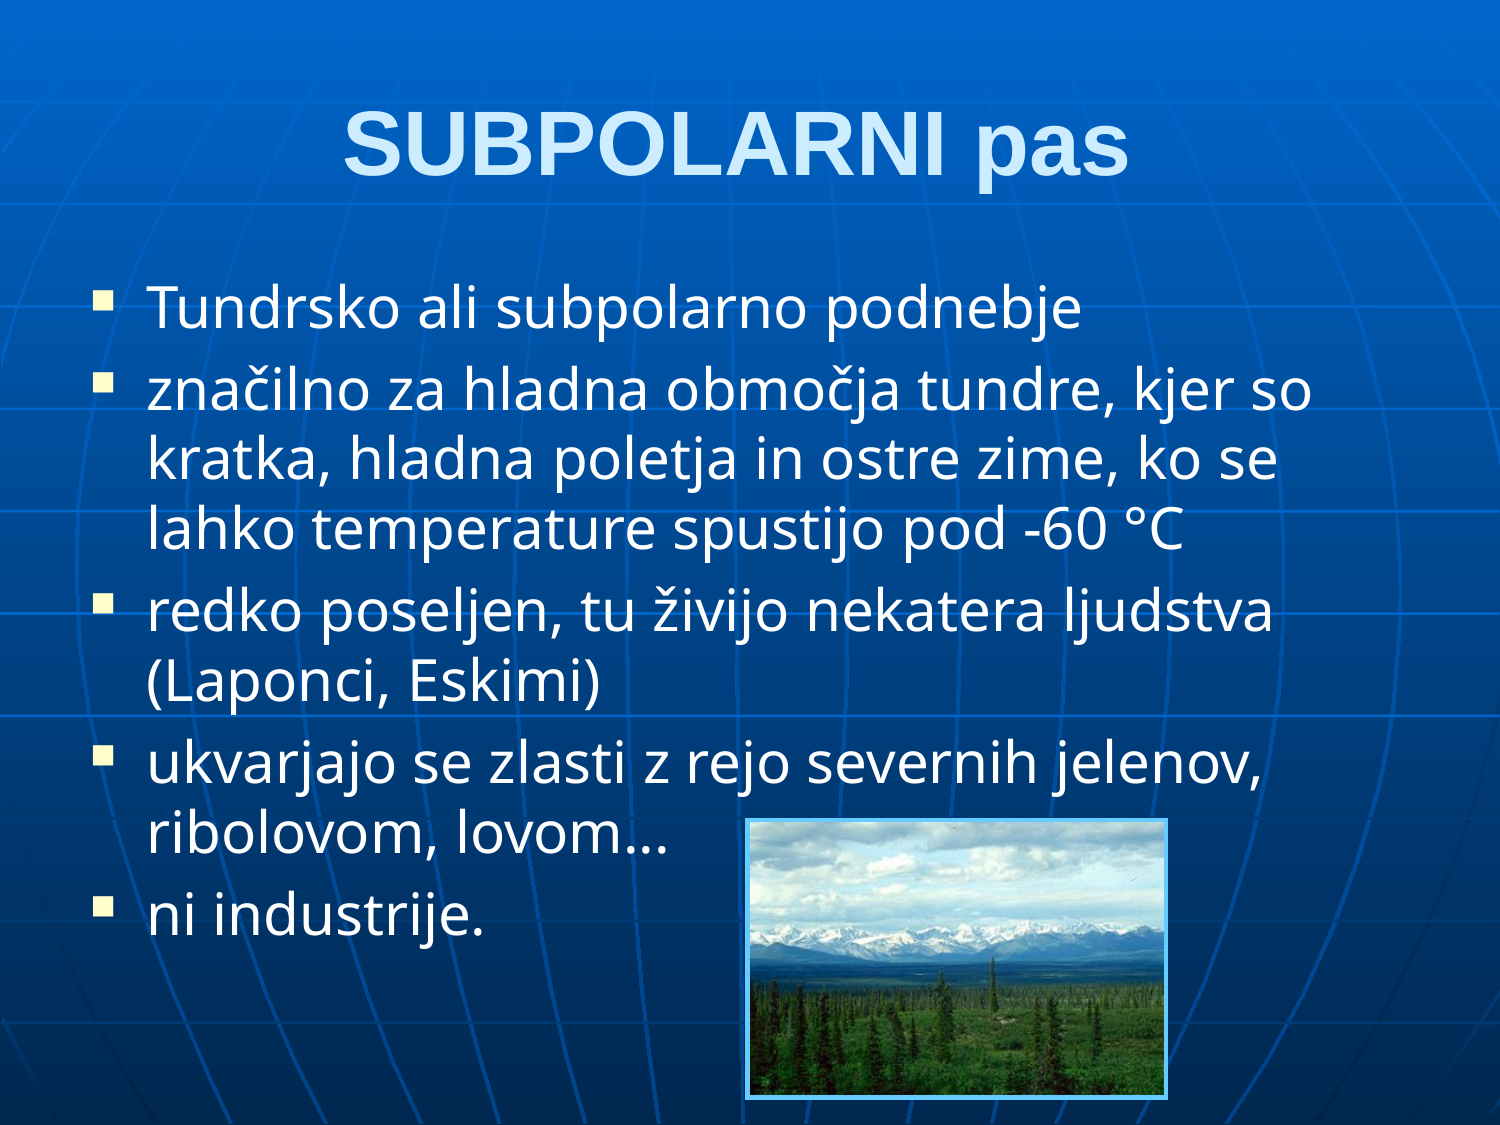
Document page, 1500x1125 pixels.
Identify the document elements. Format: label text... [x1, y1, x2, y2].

title SUBPOLARNI pas [75, 45, 1425, 233]
picture [750, 822, 1164, 1096]
list Tundrsko ali subpolarno podnebje značilno za hladna območja tundre, kjer so kratka, hladna poletja in ostre zime, ko se lahko temperature spustijo pod -60 °C redko poseljen, tu živijo nekatera ljudstva (Laponci, Eskimi) ukvarjajo se zlasti z rejo severnih jelenov, ribolovom, lovom... ni industrije. [75, 262, 1425, 1006]
